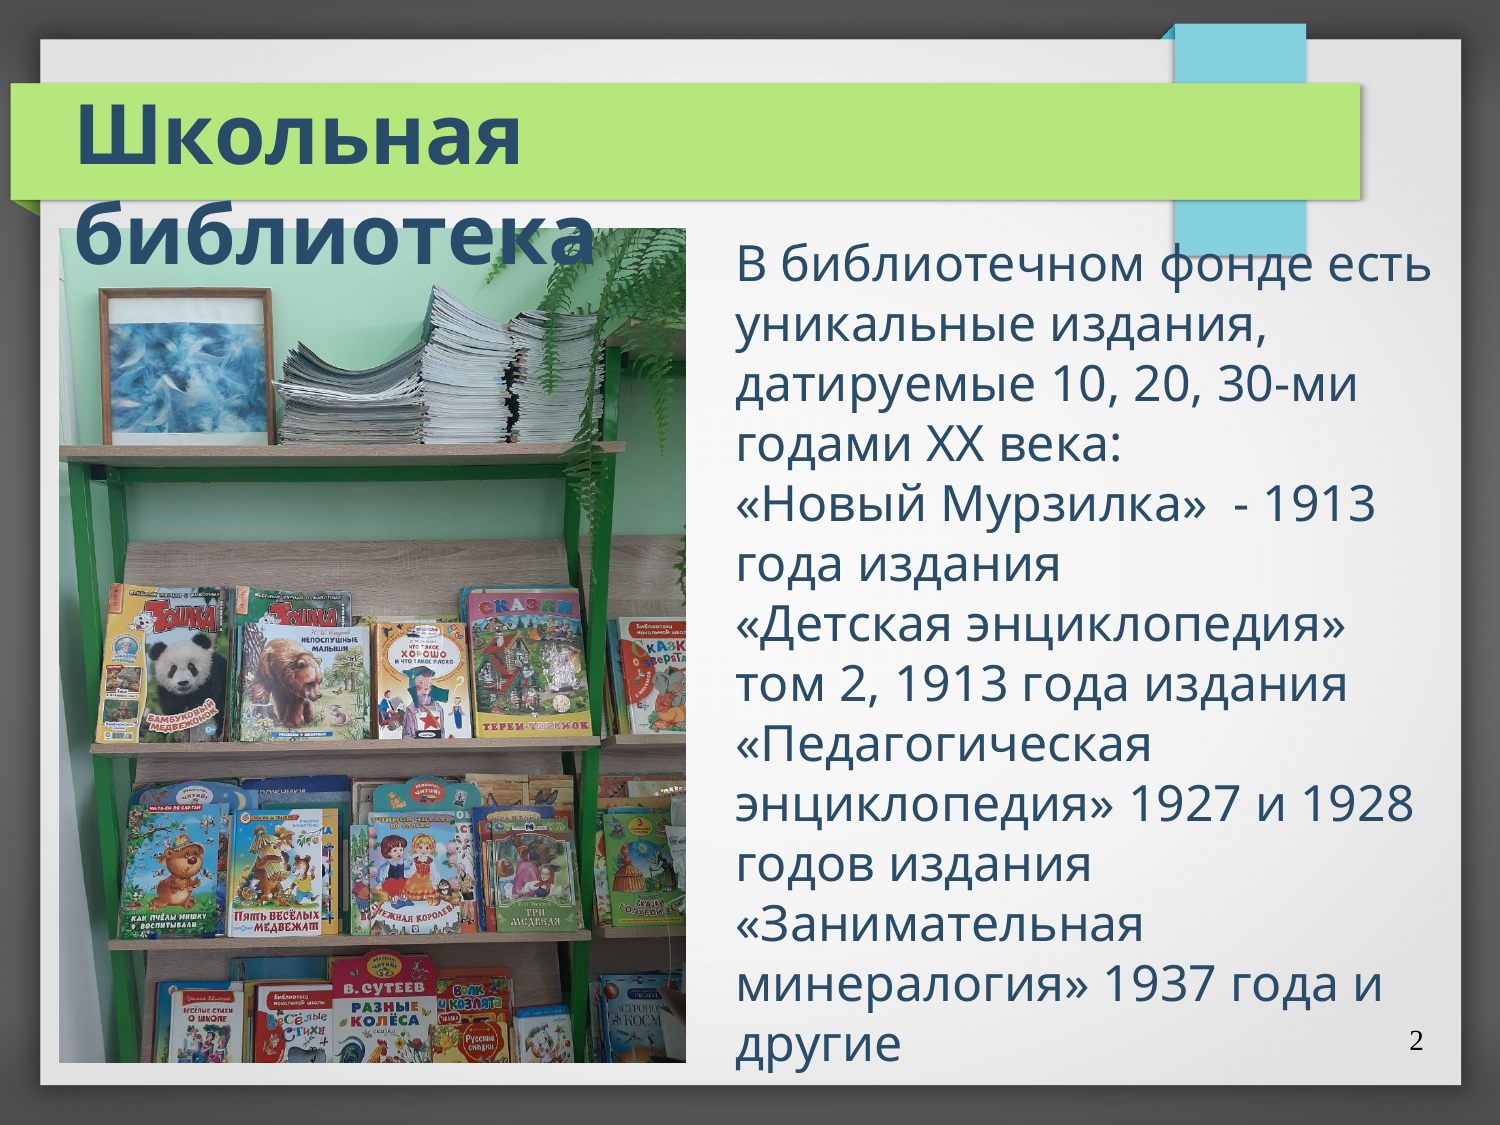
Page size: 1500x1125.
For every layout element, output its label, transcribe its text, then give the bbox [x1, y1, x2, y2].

picture [0, 0, 1500, 1125]
text_box Школьная библиотека [58, 74, 993, 189]
text_box В библиотечном фонде есть уникальные издания, датируемые 10, 20, 30-ми годами ХХ века: «Новый Мурзилка» - 1913 года издания «Детская энциклопедия» том 2, 1913 года издания «Педагогическая энциклопедия» 1927 и 1928 годов издания «Занимательная минералогия» 1937 года и другие [720, 224, 1453, 1080]
